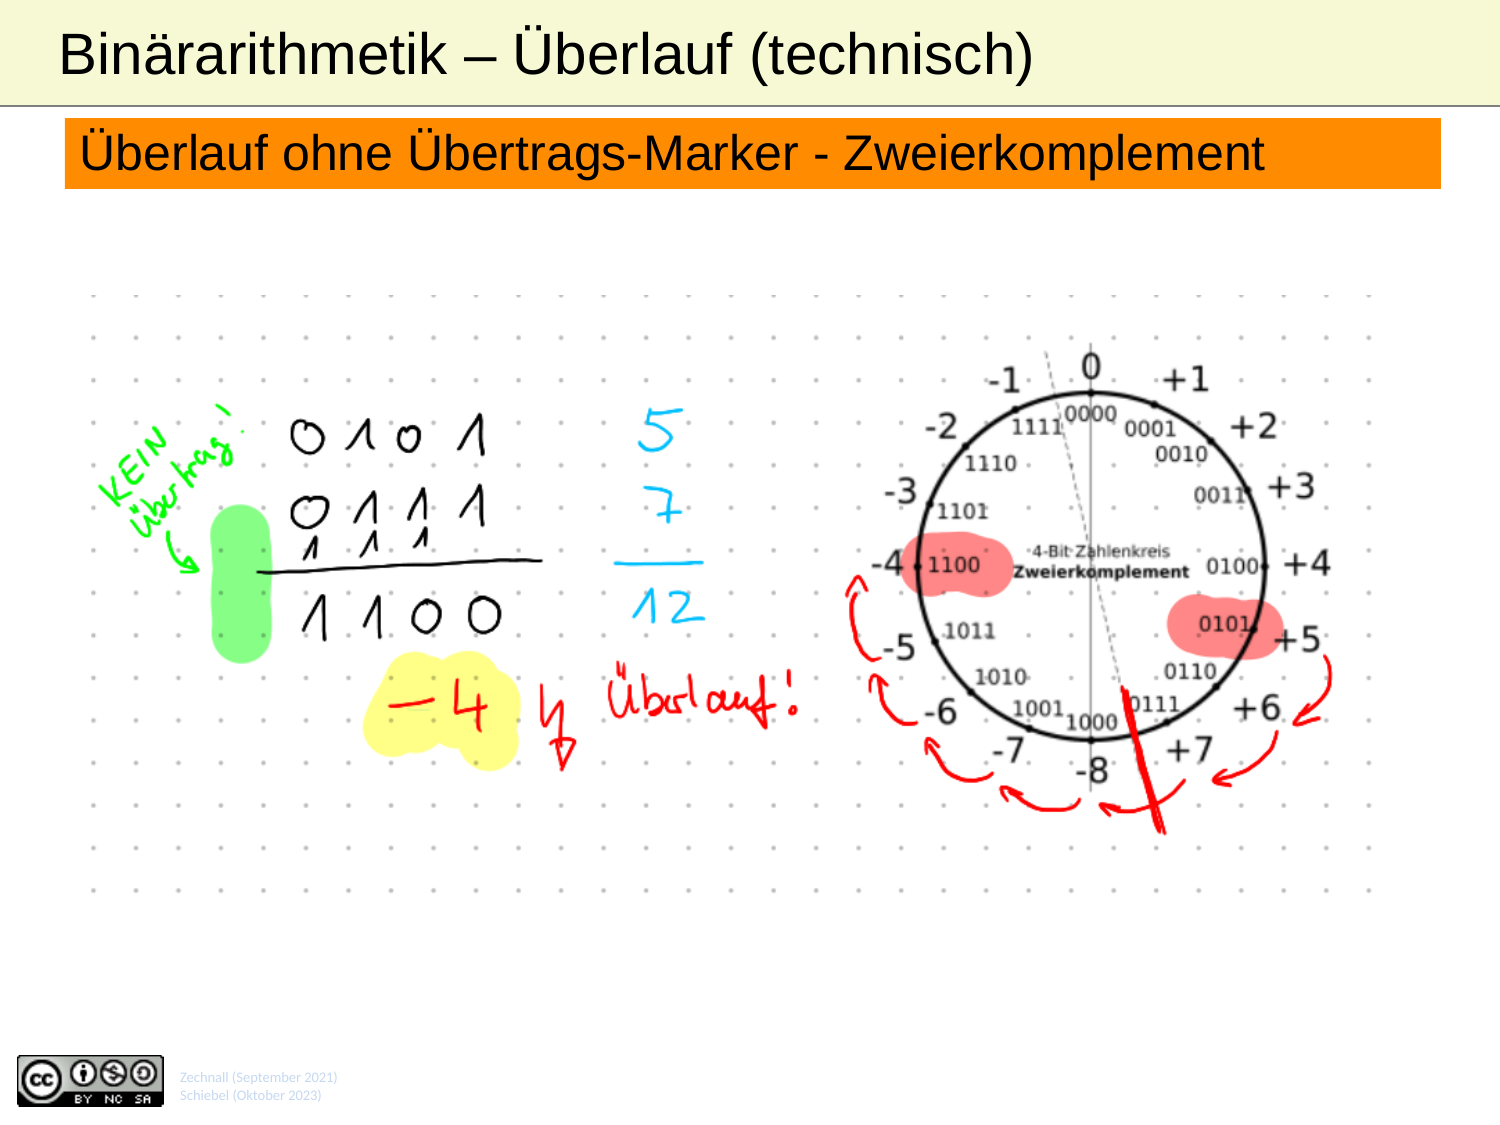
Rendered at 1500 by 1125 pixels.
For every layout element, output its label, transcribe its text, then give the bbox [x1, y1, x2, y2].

picture [17, 1055, 164, 1107]
picture [83, 295, 1394, 898]
text_box Überlauf ohne Übertrags-Marker - Zweierkomplement [64, 118, 1441, 189]
title Binärarithmetik – Überlauf (technisch) [59, 0, 1441, 120]
